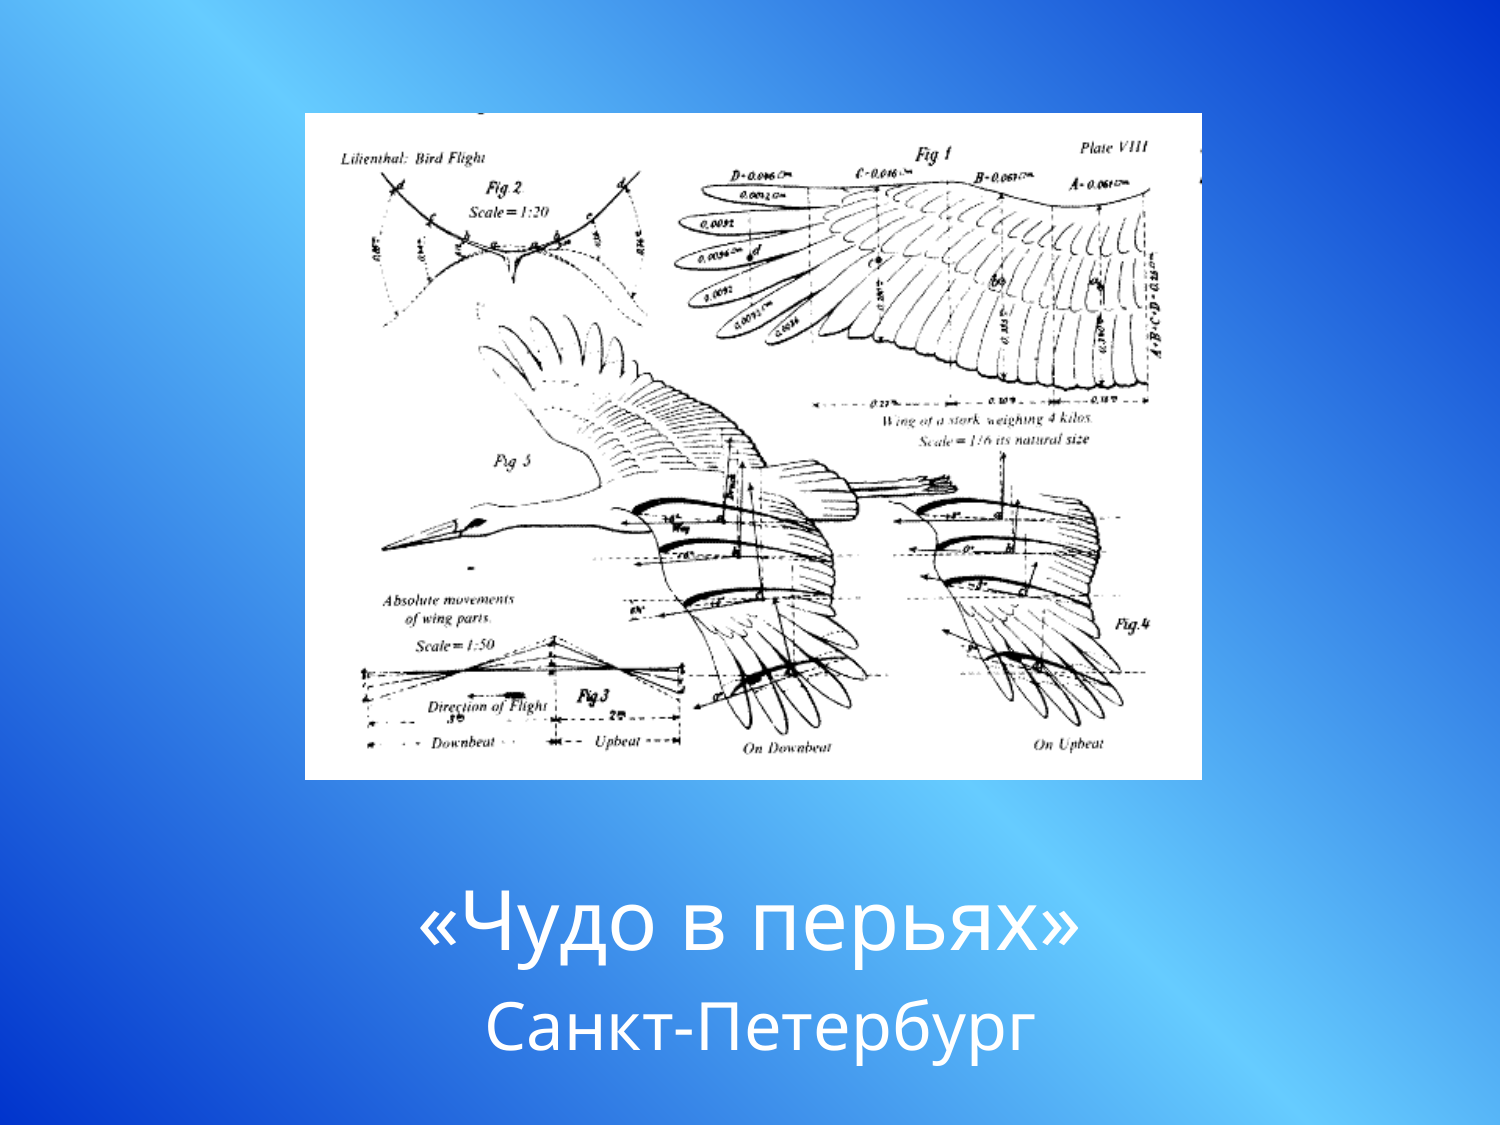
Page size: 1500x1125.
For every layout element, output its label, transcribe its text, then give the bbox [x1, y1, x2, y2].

text_box «Чудо в перьях» Санкт-Петербург [112, 846, 1388, 1088]
picture [305, 113, 1202, 780]
